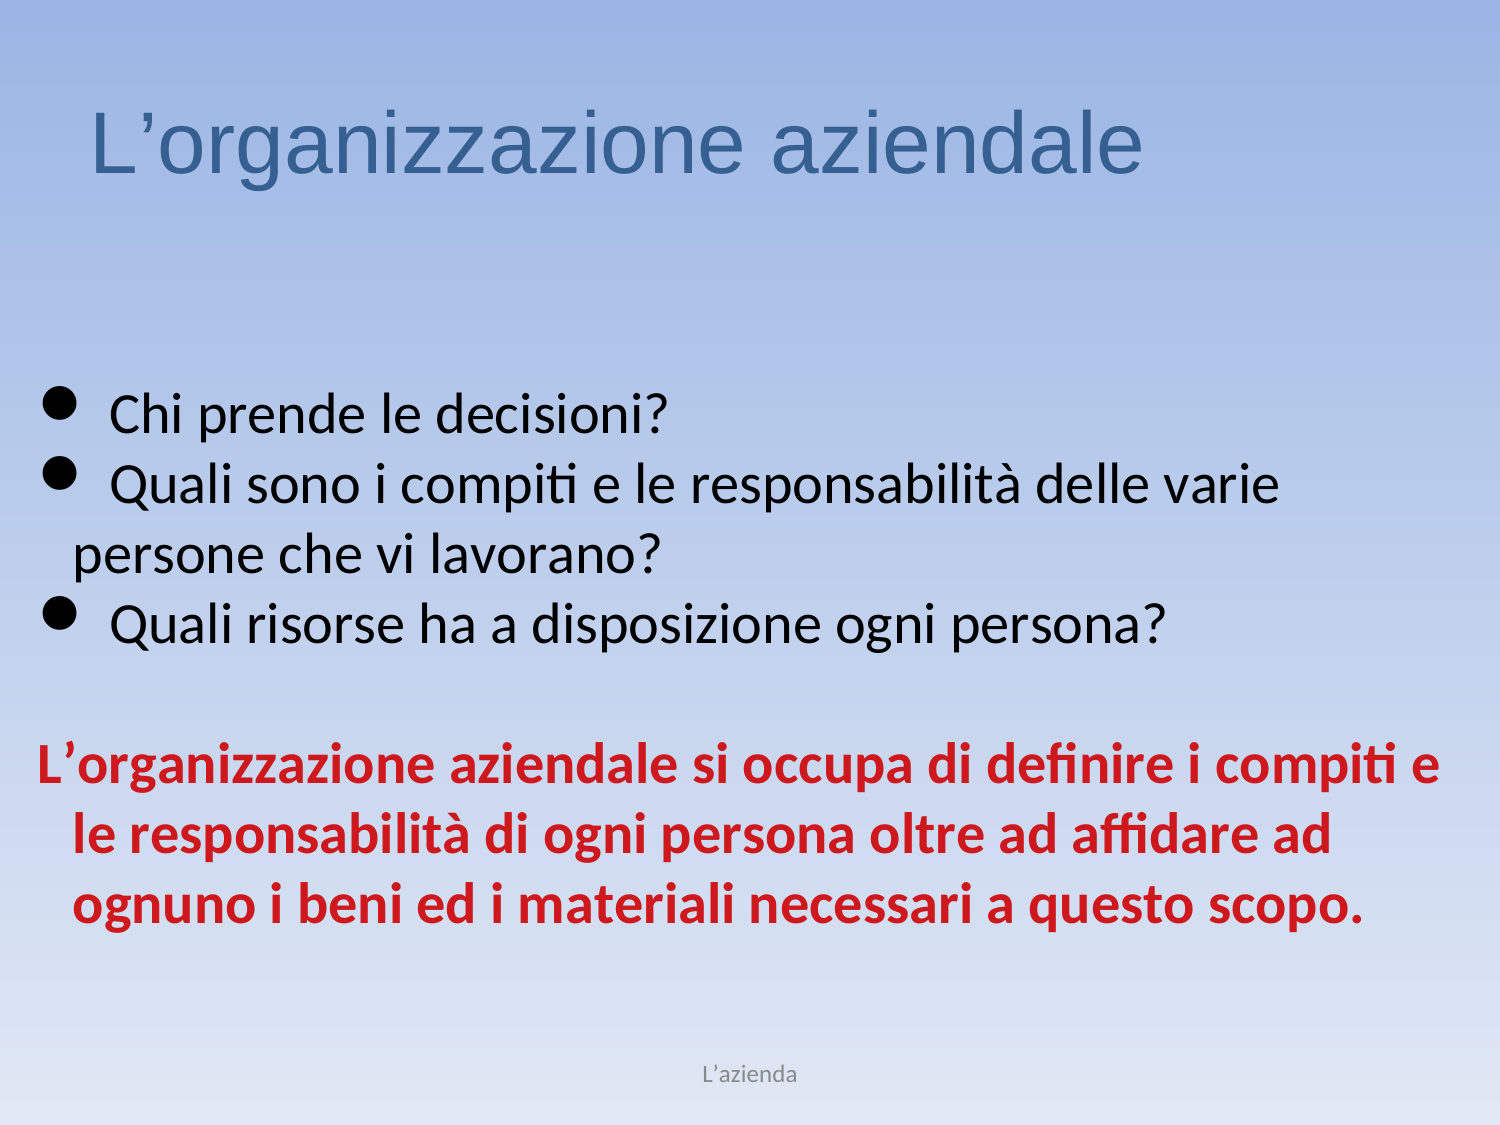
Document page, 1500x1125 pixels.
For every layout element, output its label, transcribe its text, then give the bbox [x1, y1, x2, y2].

text_box L’organizzazione aziendale [75, 45, 1426, 233]
text_box L’azienda [512, 1058, 988, 1103]
text_box Chi prende le decisioni? Quali sono i compiti e le responsabilità delle varie persone che vi lavorano? Quali risorse ha a disposizione ogni persona? L’organizzazione aziendale si occupa di definire i compiti e le responsabilità di ogni persona oltre ad affidare ad ognuno i beni ed i materiali necessari a questo scopo. [23, 368, 1477, 1058]
